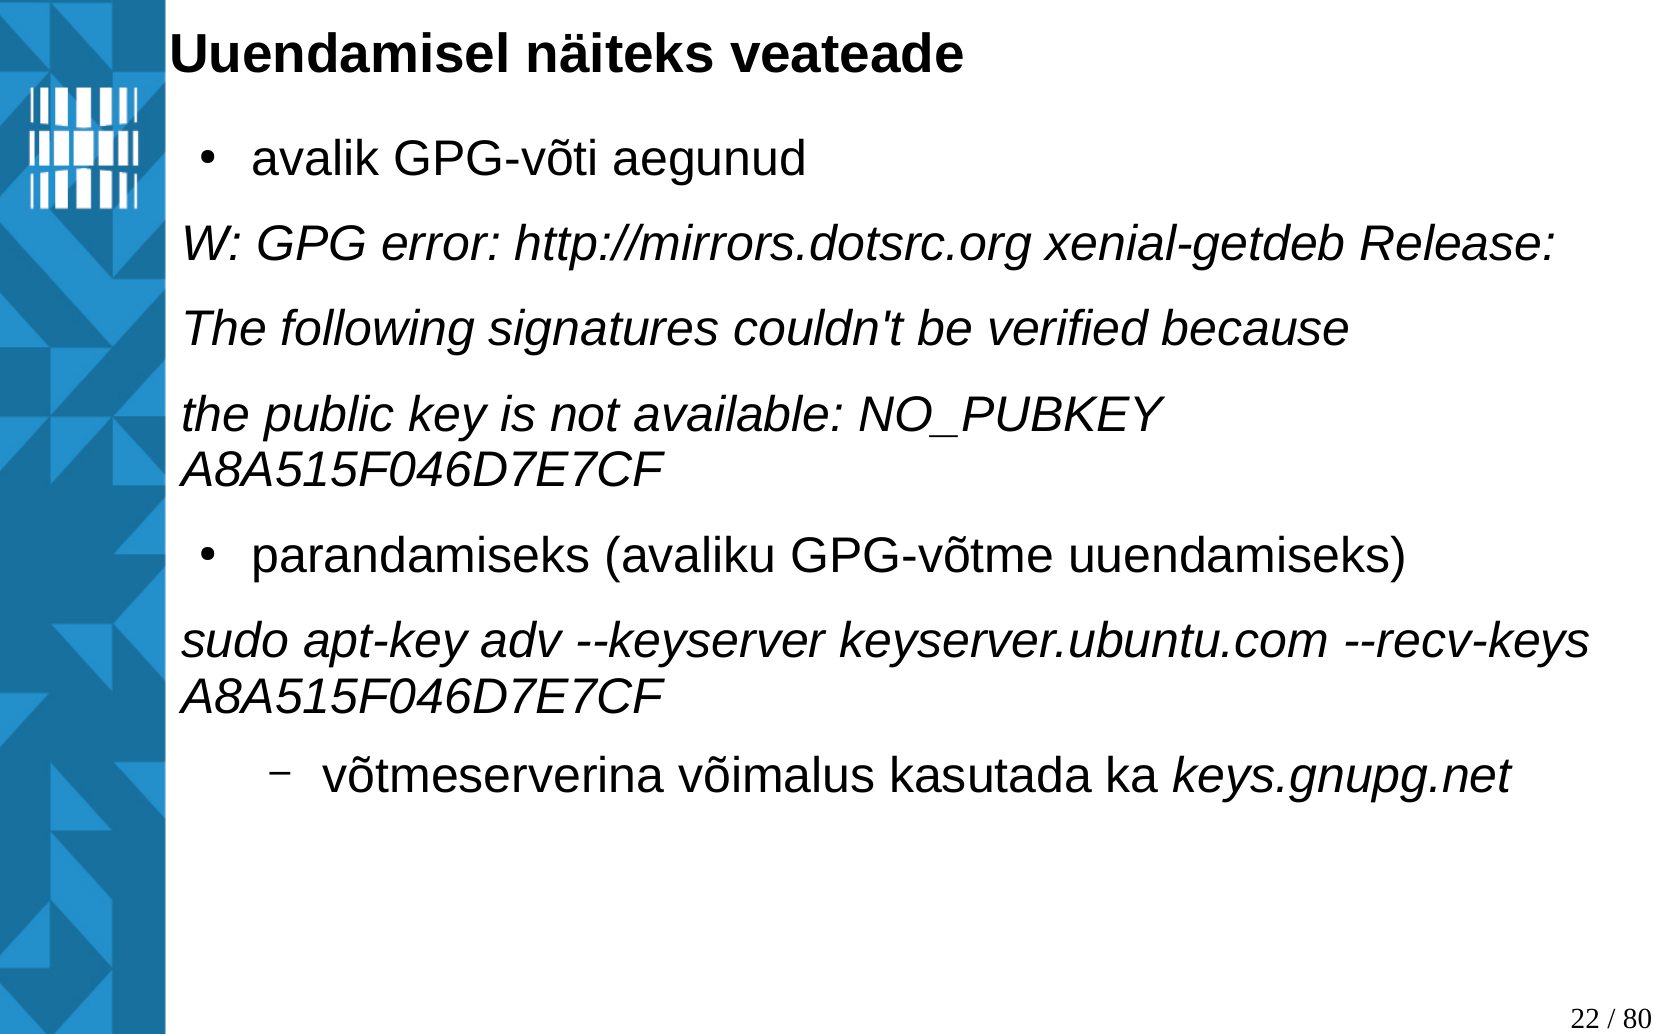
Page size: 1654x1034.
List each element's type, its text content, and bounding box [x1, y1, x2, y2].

list avalik GPG-võti aegunud W: GPG error: http://mirrors.dotsrc.org xenial-getdeb Release: The following signatures couldn't be verified because the public key is not available: NO_PUBKEY A8A515F046D7E7CF parandamiseks (avaliku GPG-võtme uuendamiseks) sudo apt-key adv --keyserver keyserver.ubuntu.com --recv-keys A8A515F046D7E7CF võtmeserverina võimalus kasutada ka keys.gnupg.net [181, 129, 1642, 997]
title Uuendamisel näiteks veateade [169, 11, 1571, 95]
